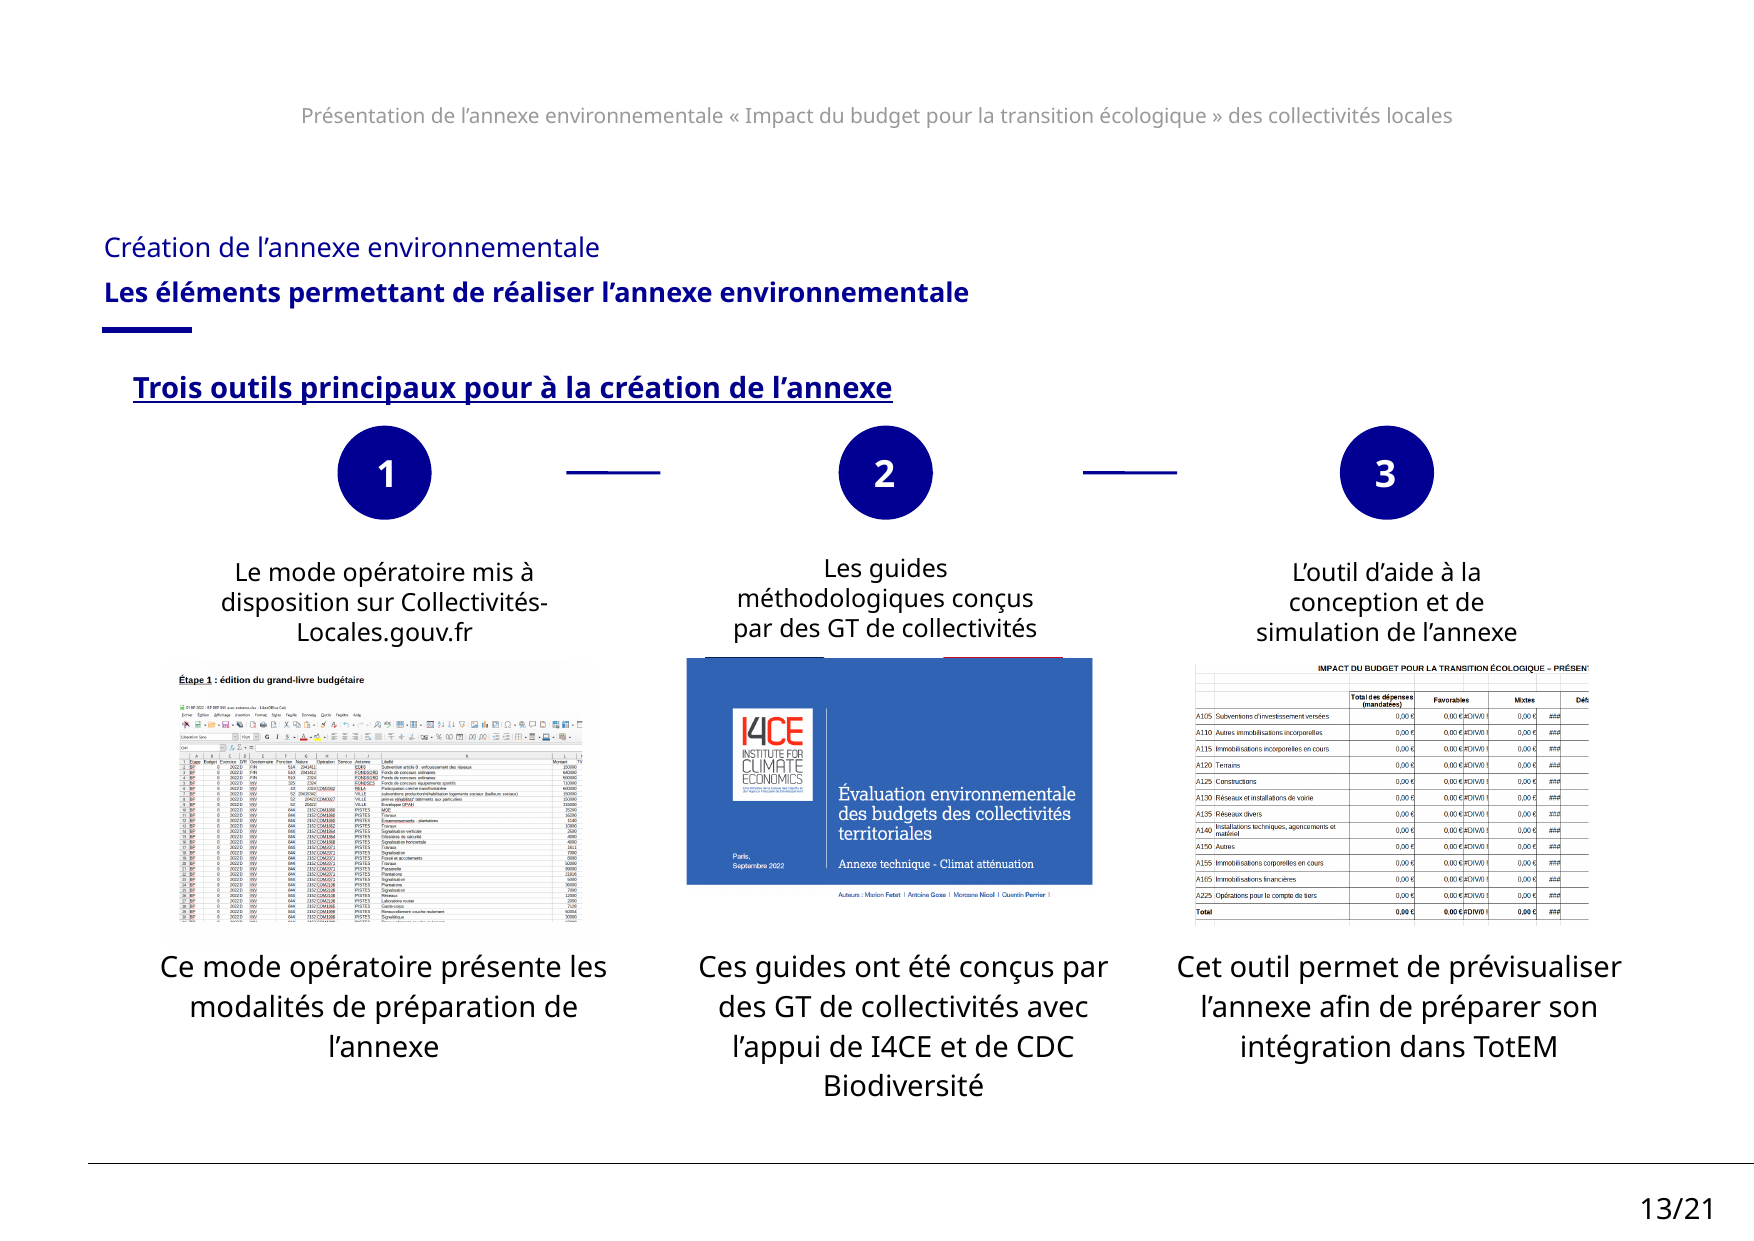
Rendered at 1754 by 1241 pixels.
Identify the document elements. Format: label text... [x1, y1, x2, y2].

text_box Création de l’annexe environnementale Les éléments permettant de réaliser l’annexe environnementale [88, 208, 1489, 323]
text_box 3 [1360, 434, 1414, 510]
text_box 2 [1131, 433, 1186, 509]
text_box Le mode opératoire mis à disposition sur Collectivités-Locales.gouv.fr [196, 541, 573, 661]
text_box 1 [361, 434, 408, 510]
text_box [838, 425, 933, 520]
picture [165, 661, 597, 949]
text_box [337, 425, 432, 520]
text_box Trois outils principaux pour à la création de l’annexe [118, 360, 1648, 455]
text_box 2 [858, 434, 913, 510]
text_box Ce mode opératoire présente les modalités de préparation de l’annexe [141, 938, 626, 1095]
picture [1195, 664, 1589, 926]
picture [686, 657, 1093, 897]
text_box Ces guides ont été conçus par des GT de collectivités avec l’appui de I4CE et de CDC Biodiversité [661, 938, 1146, 1128]
text_box [1339, 425, 1435, 520]
text_box Présentation de l’annexe environnementale « Impact du budget pour la transition écologique » des collectivités locales [267, 82, 1487, 143]
text_box Cet outil permet de prévisualiser l’annexe afin de préparer son intégration dans TotEM [1157, 939, 1642, 1152]
text_box L’outil d’aide à la conception et de simulation de l’annexe [1215, 541, 1559, 662]
text_box Les guides méthodologiques conçus par des GT de collectivités [704, 537, 1068, 658]
text_box <numéro>/21 [1515, 1181, 1732, 1237]
